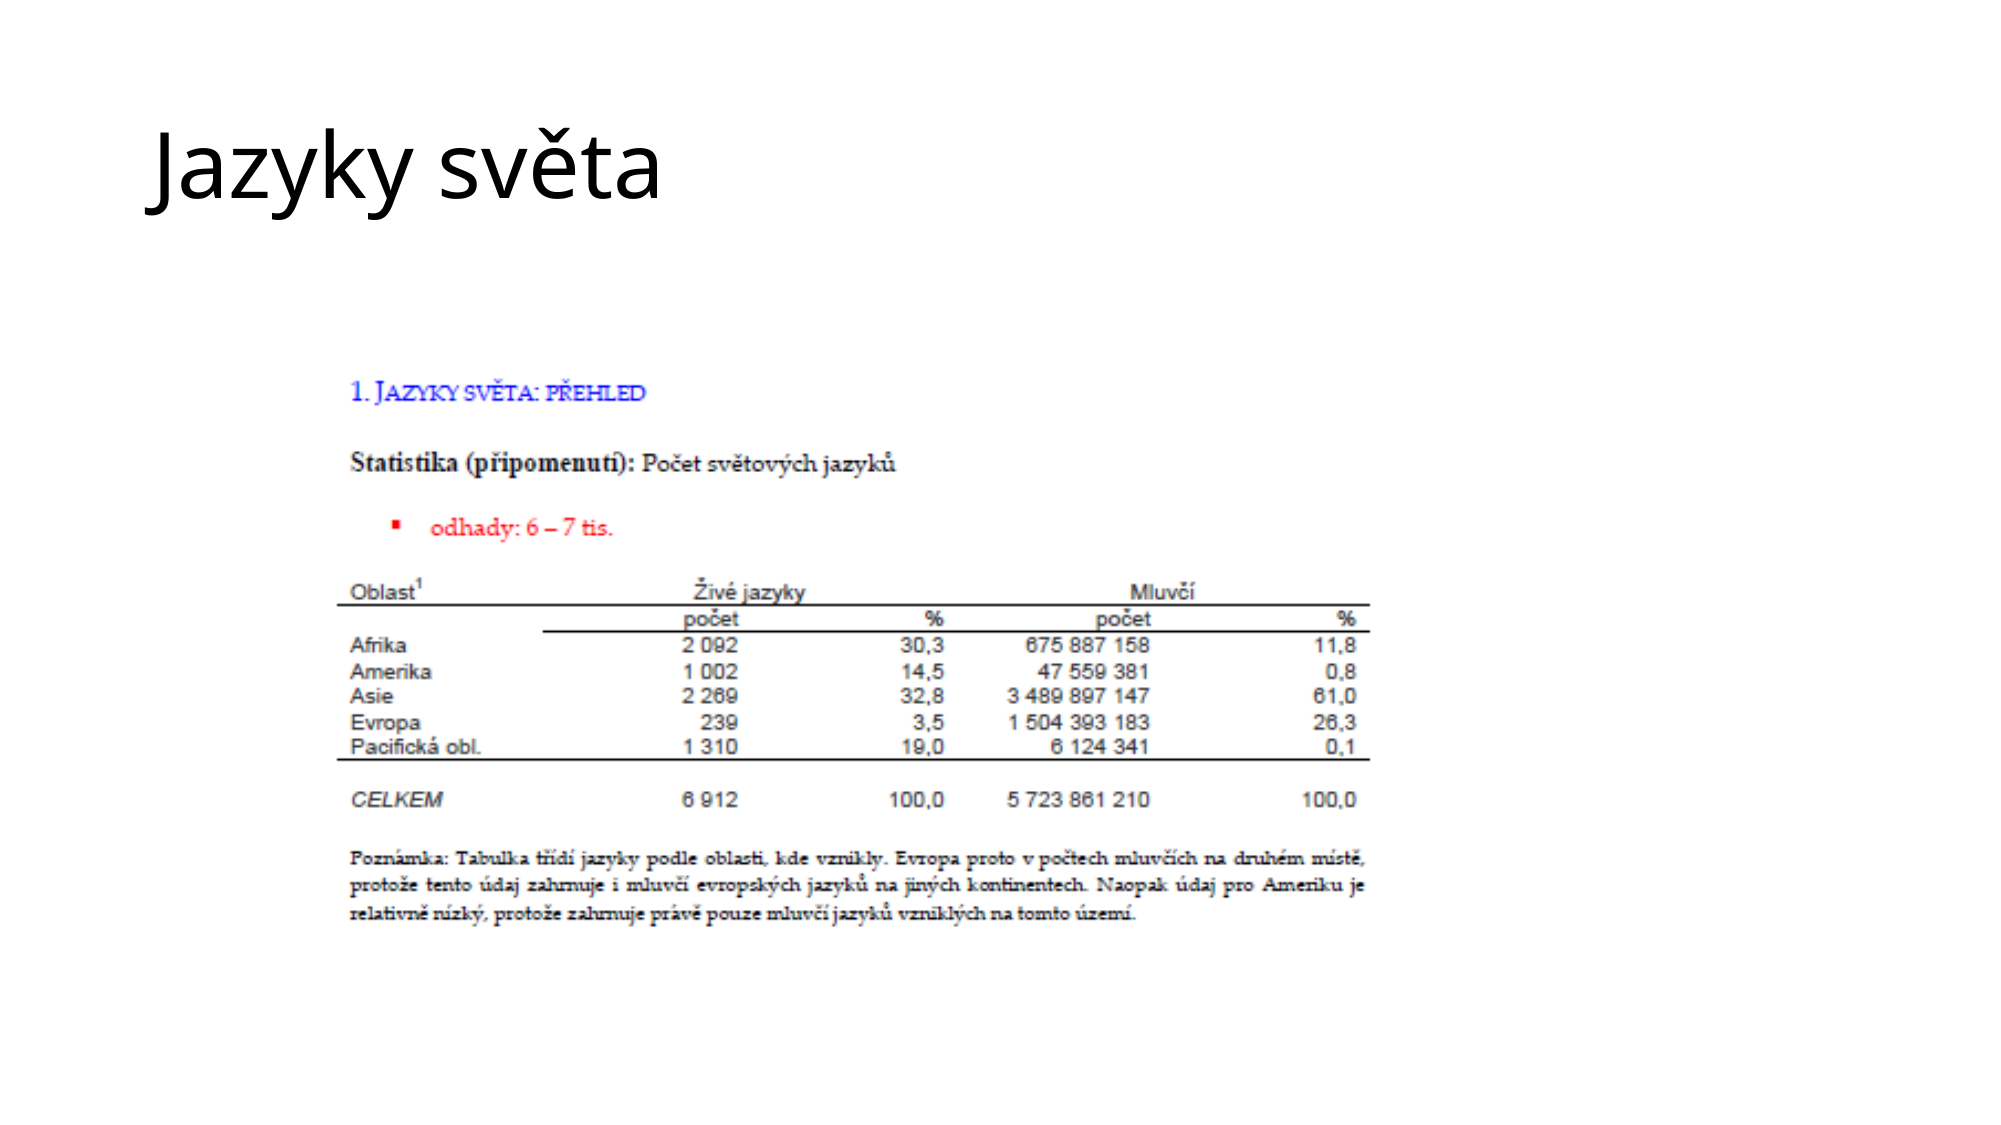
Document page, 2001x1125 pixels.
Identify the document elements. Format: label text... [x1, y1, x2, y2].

title Jazyky světa [137, 59, 1863, 278]
picture [258, 355, 1445, 947]
